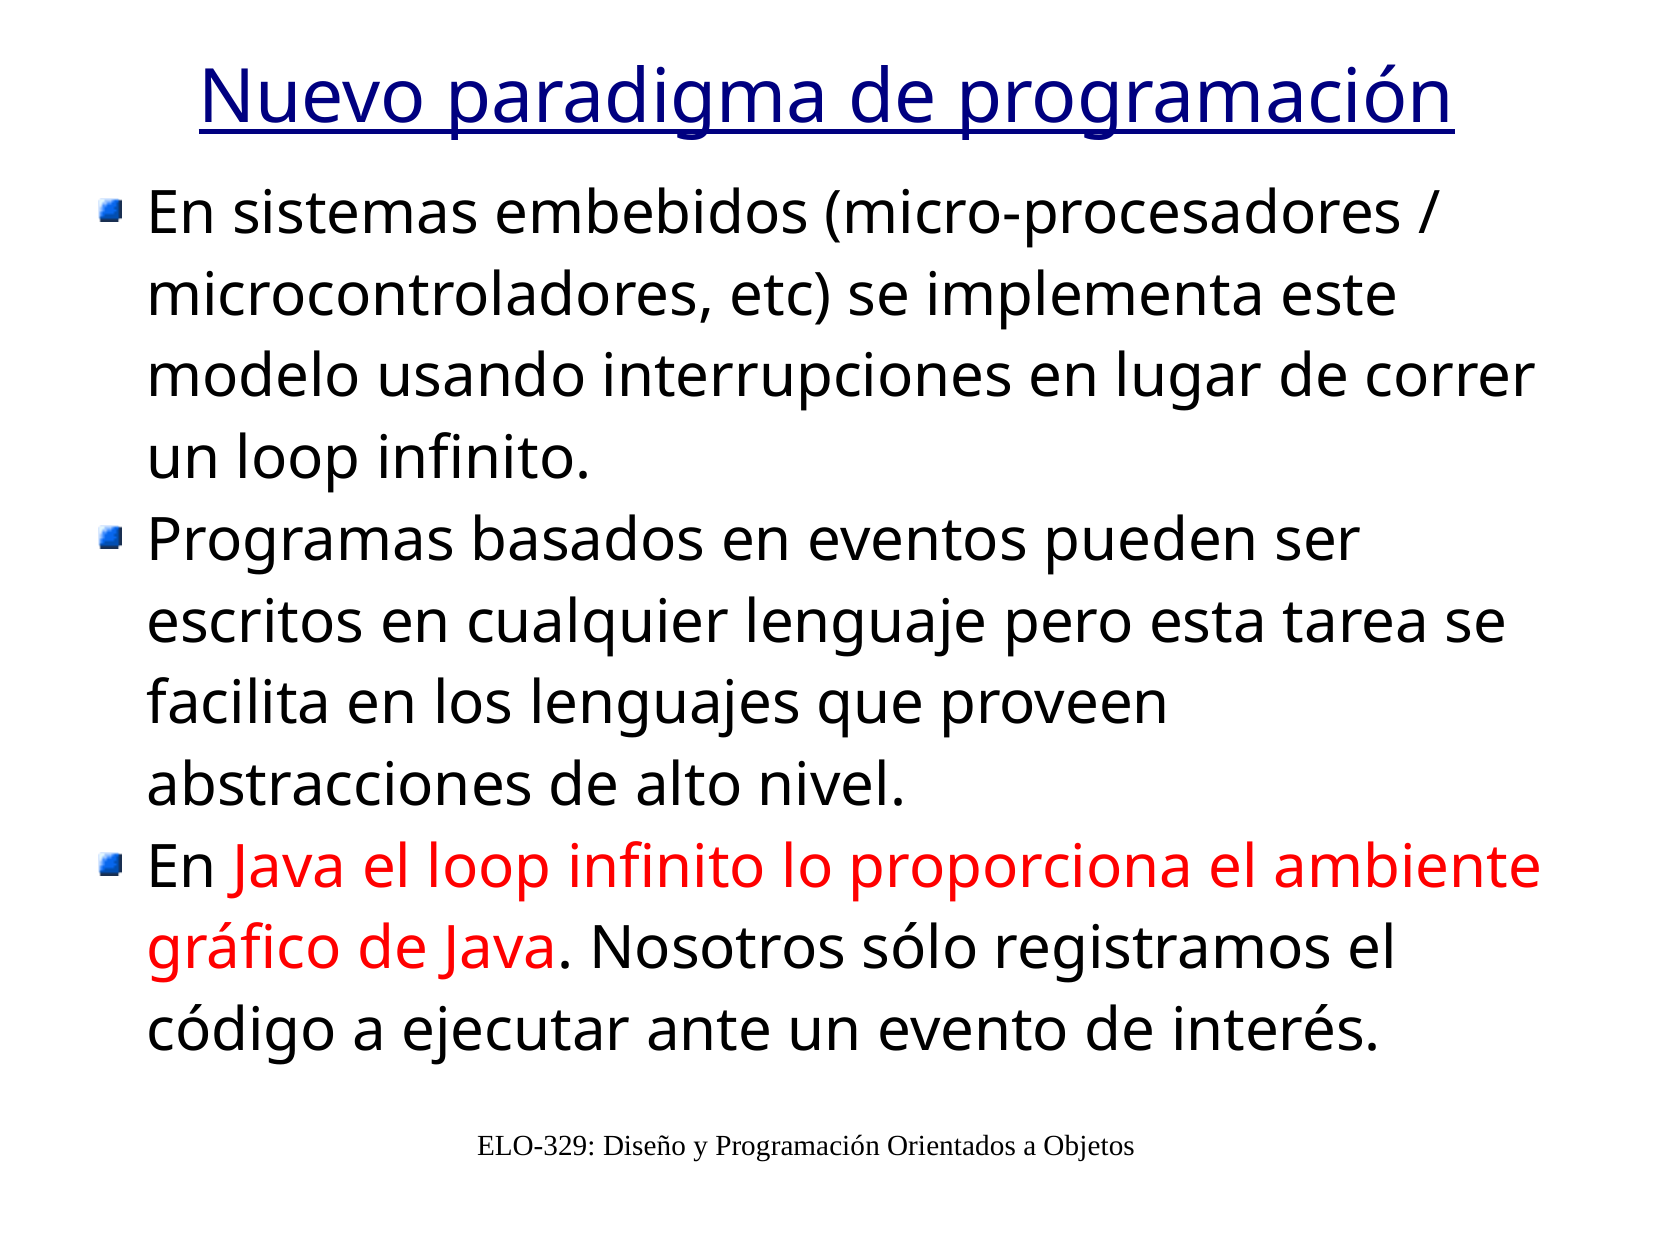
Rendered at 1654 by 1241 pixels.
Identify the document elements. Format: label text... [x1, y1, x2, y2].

title Nuevo paradigma de programación [82, 43, 1571, 145]
list En sistemas embebidos (micro-procesadores / microcontroladores, etc) se implementa este modelo usando interrupciones en lugar de correr un loop infinito. Programas basados en eventos pueden ser escritos en cualquier lenguaje pero esta tarea se facilita en los lenguajes que proveen abstracciones de alto nivel. En Java el loop infinito lo proporciona el ambiente gráfico de Java. Nosotros sólo registramos el código a ejecutar ante un evento de interés. [82, 169, 1571, 1126]
